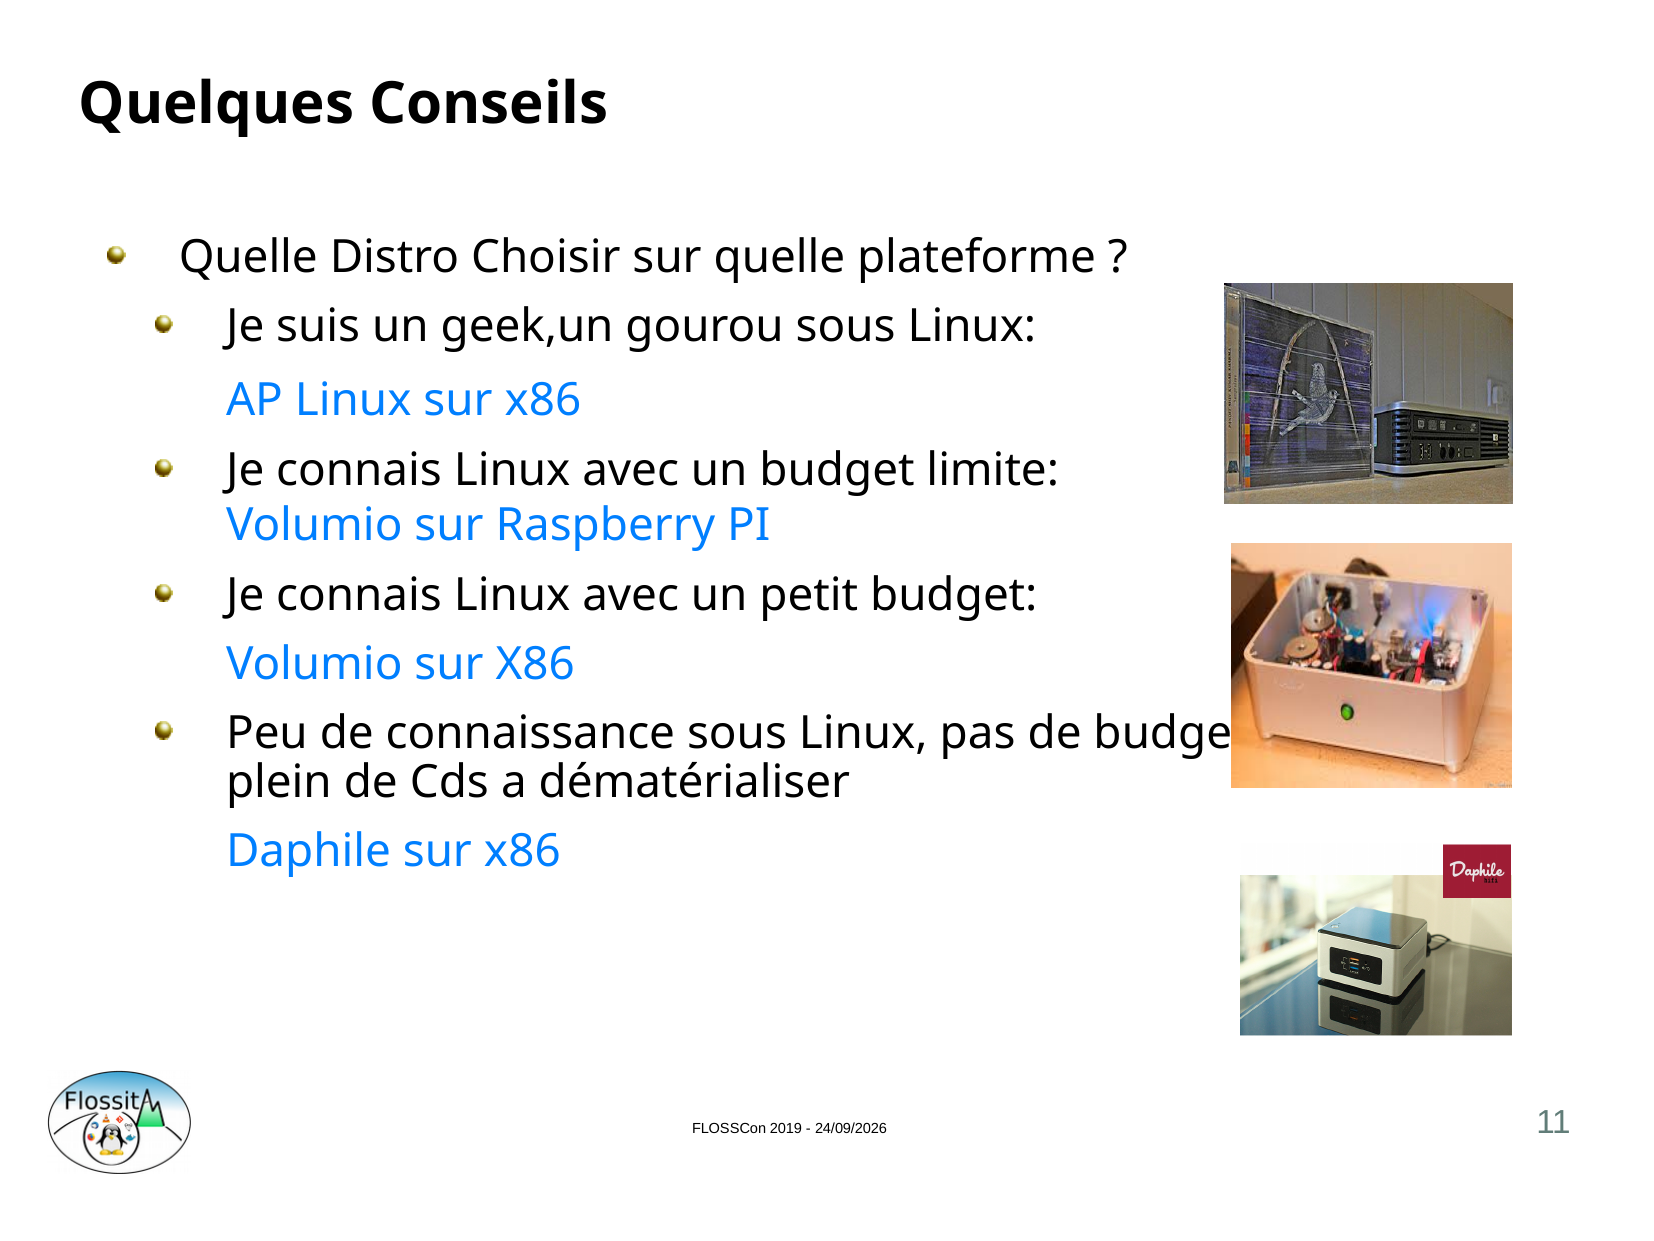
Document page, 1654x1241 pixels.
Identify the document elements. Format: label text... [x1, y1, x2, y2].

list Quelle Distro Choisir sur quelle plateforme ? Je suis un geek,un gourou sous Linux: AP Linux sur x86 Je connais Linux avec un budget limite: Volumio sur Raspberry PI Je connais Linux avec un petit budget: Volumio sur X86 Peu de connaissance sous Linux, pas de budget, plein de Cds a dématérialiser Daphile sur x86 [96, 233, 1323, 1241]
picture [1224, 283, 1513, 504]
picture [1231, 543, 1512, 788]
picture [47, 1070, 96, 1174]
title Quelques Conseils [63, 57, 1311, 183]
picture [1240, 843, 1512, 1040]
